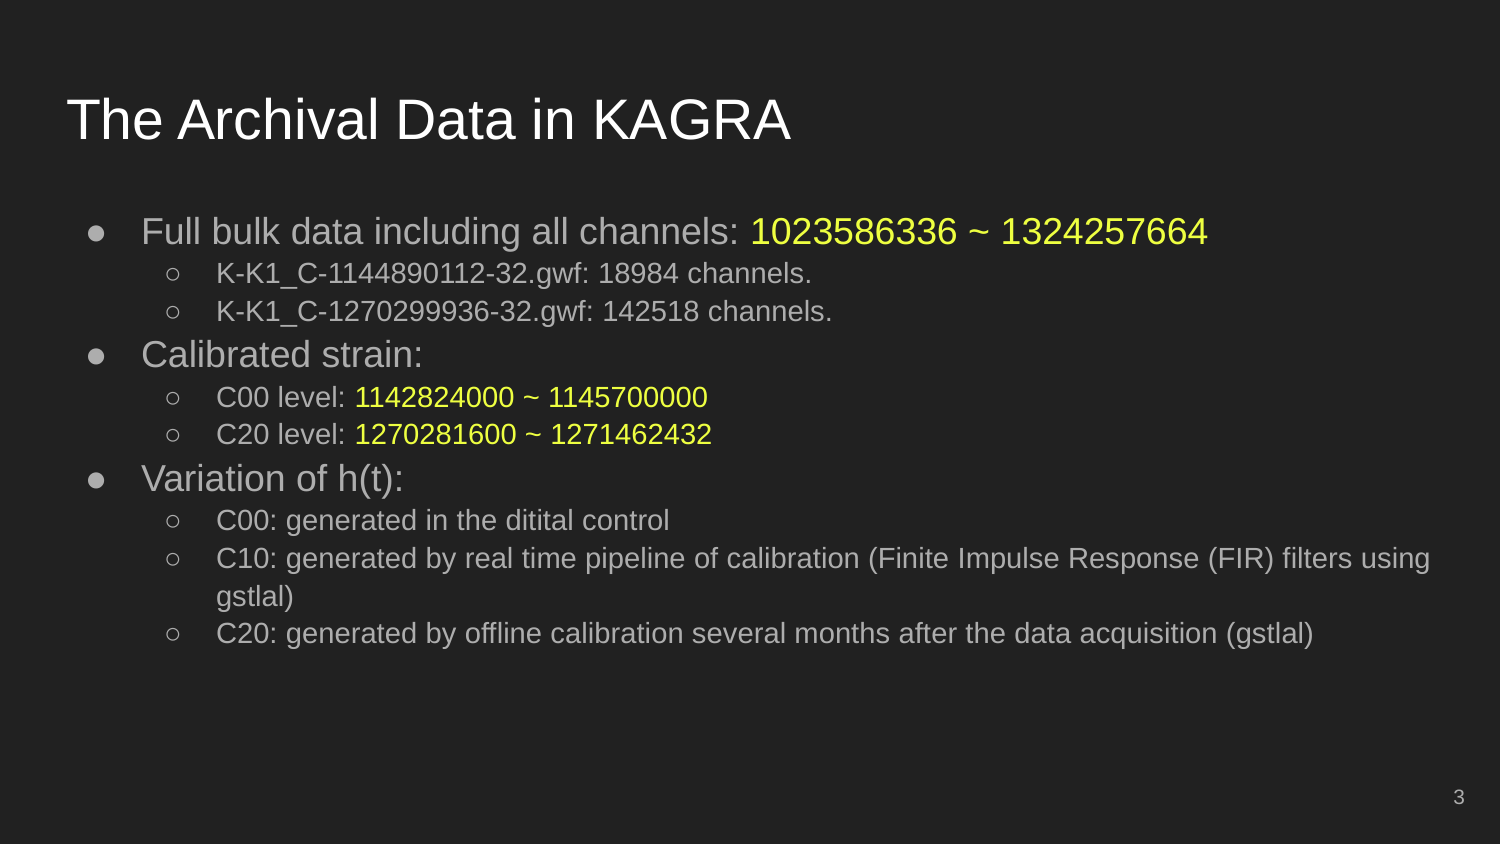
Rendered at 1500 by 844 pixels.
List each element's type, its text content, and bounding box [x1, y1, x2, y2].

slide_number <number> [1389, 764, 1480, 830]
list Full bulk data including all channels: 1023586336 ~ 1324257664 K-K1_C-1144890112-32.gwf: 18984 channels. K-K1_C-1270299936-32.gwf: 142518 channels. Calibrated strain: C00 level: 1142824000 ~ 1145700000 C20 level: 1270281600 ~ 1271462432 Variation of h(t): C00: generated in the ditital control C10: generated by real time pipeline of calibration (Finite Impulse Response (FIR) filters using gstlal) C20: generated by offline calibration several months after the data acquisition (gstlal) [51, 189, 1449, 750]
title The Archival Data in KAGRA [51, 72, 1449, 167]
